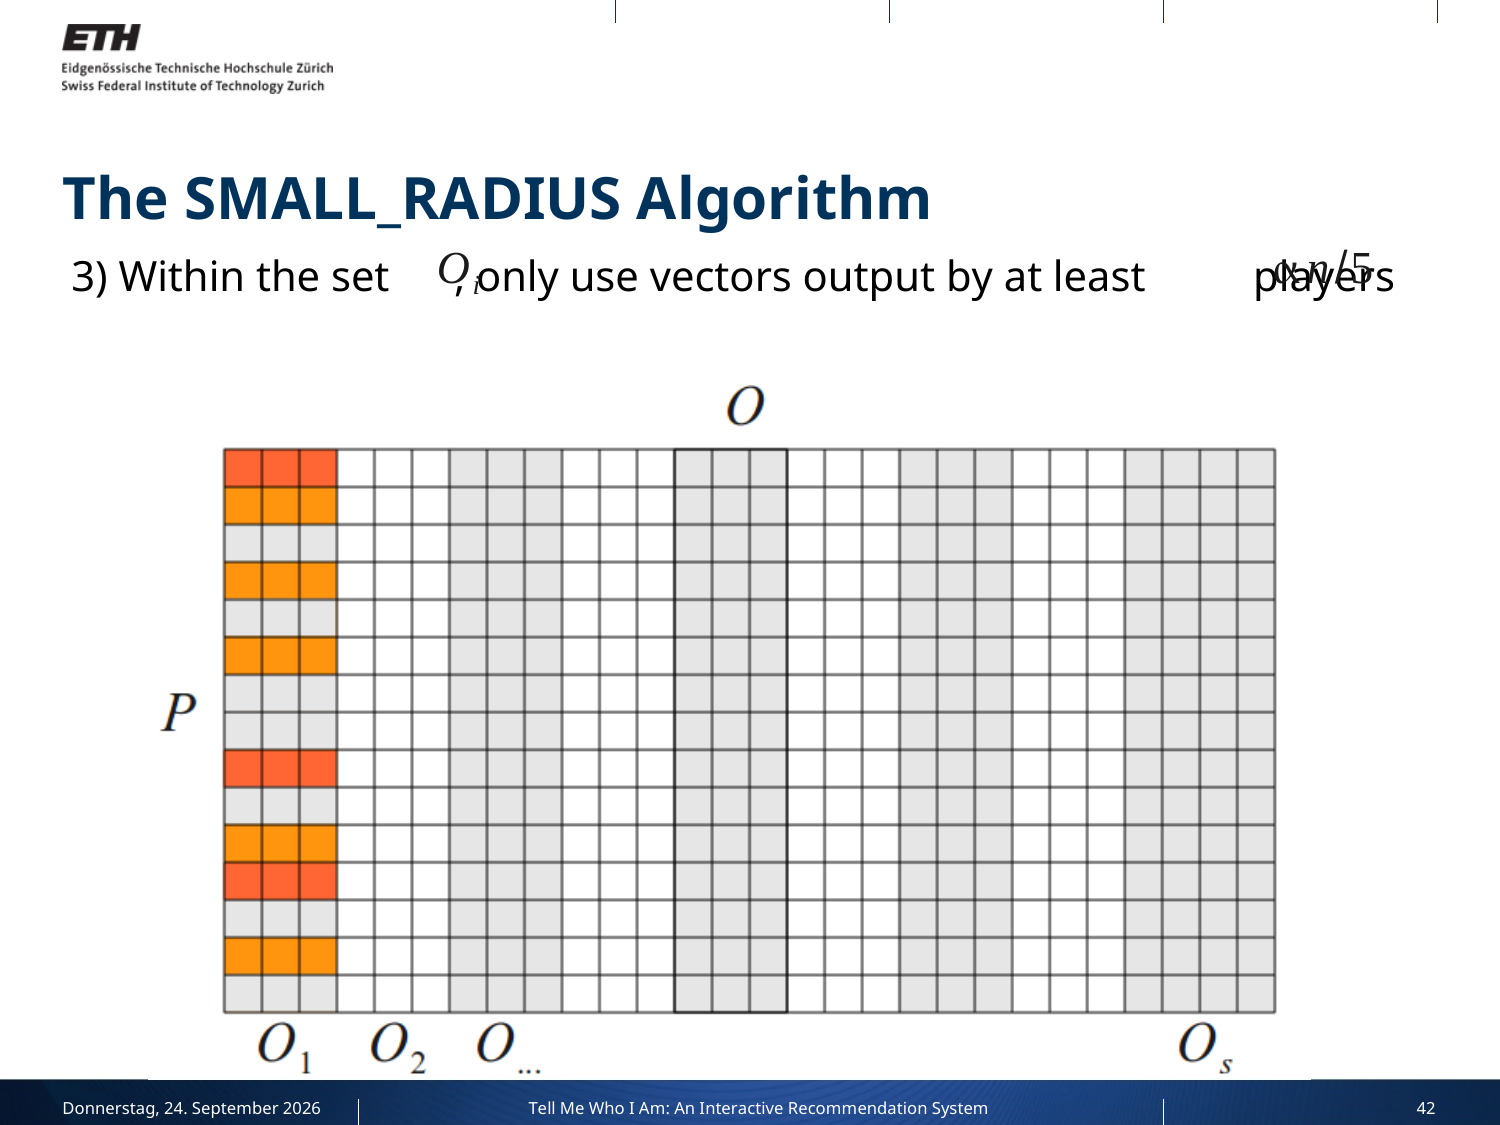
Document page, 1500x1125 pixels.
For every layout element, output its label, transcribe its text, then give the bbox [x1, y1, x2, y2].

chart [1266, 242, 1380, 294]
picture [0, 373, 1500, 1125]
list 3) Within the set , only use vectors output by at least players [71, 246, 1447, 344]
chart [430, 242, 486, 300]
title The SMALL_RADIUS Algorithm [62, 157, 1438, 296]
picture [62, 24, 333, 94]
